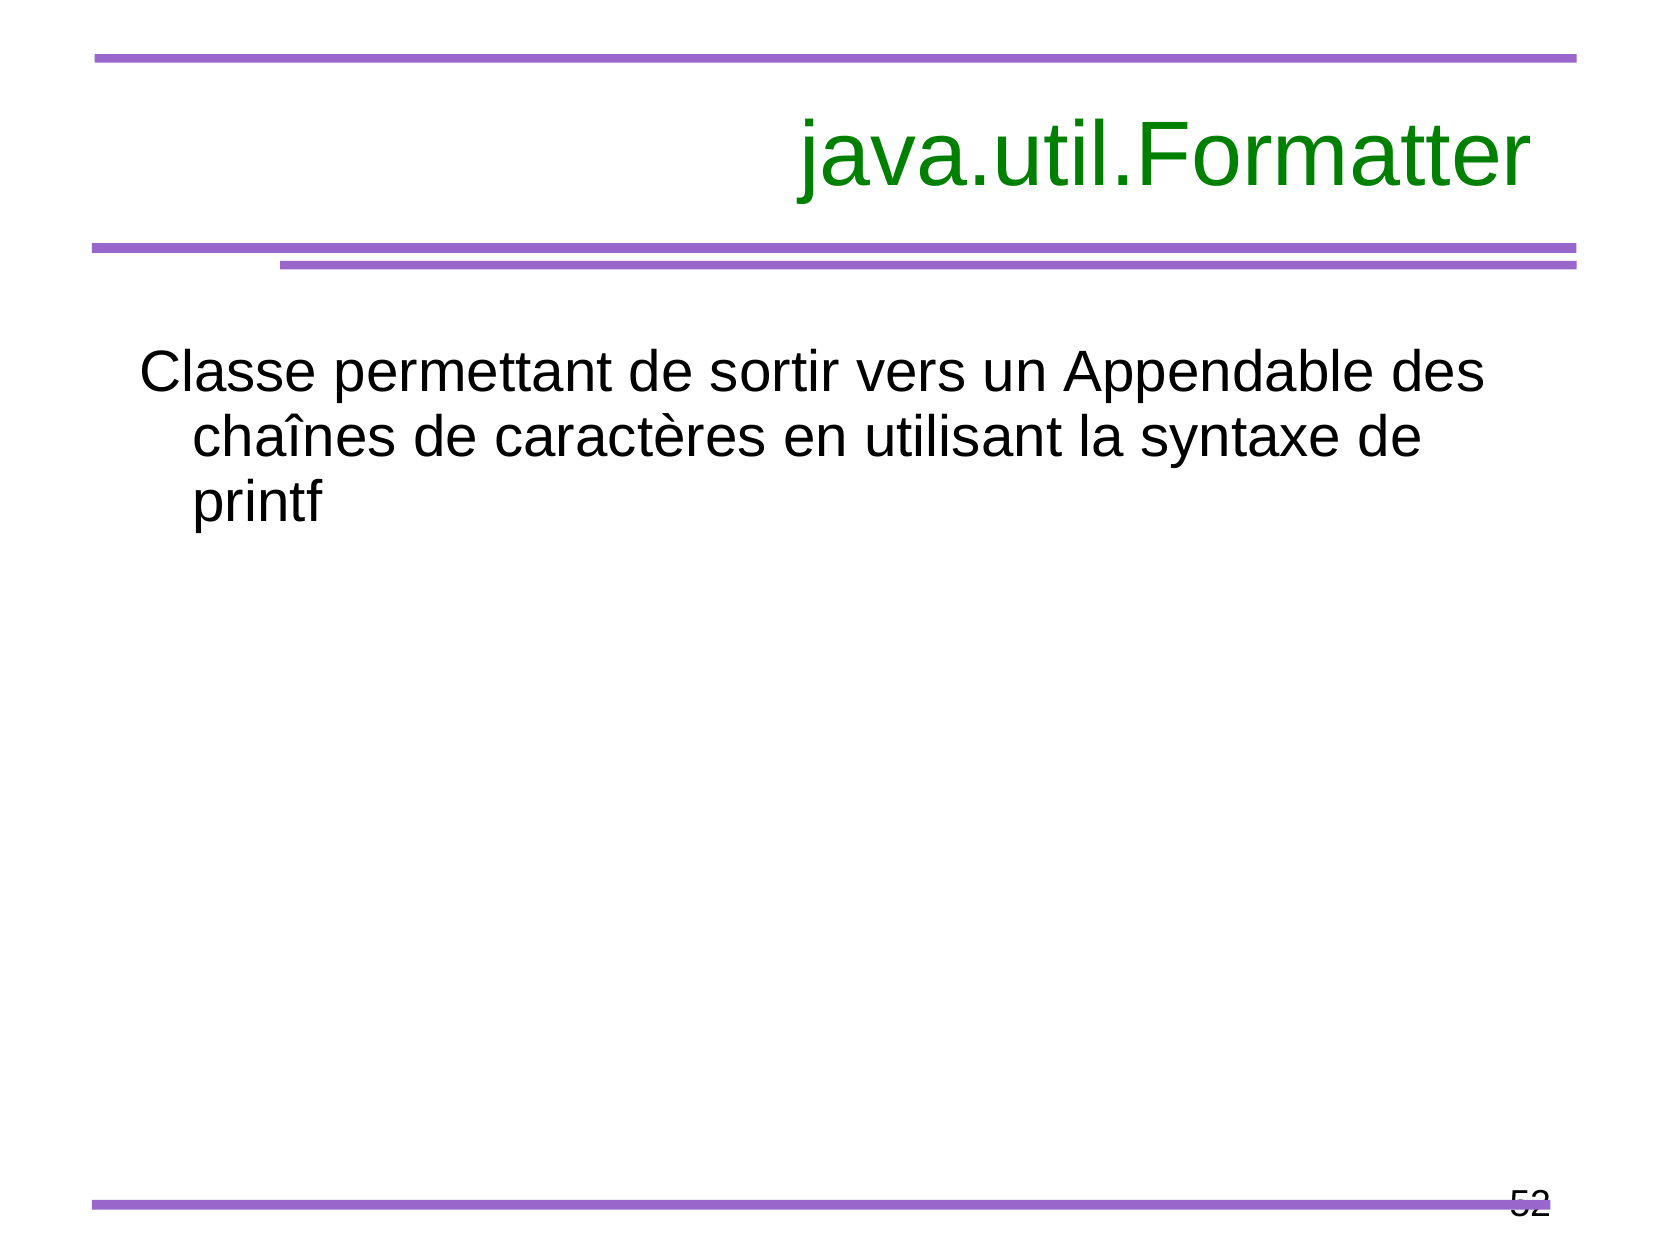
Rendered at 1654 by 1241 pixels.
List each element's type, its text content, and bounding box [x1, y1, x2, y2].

title java.util.Formatter [121, 49, 1534, 257]
list Classe permettant de sortir vers un Appendable des chaînes de caractères en utilisant la syntaxe de printf [121, 338, 1534, 1121]
